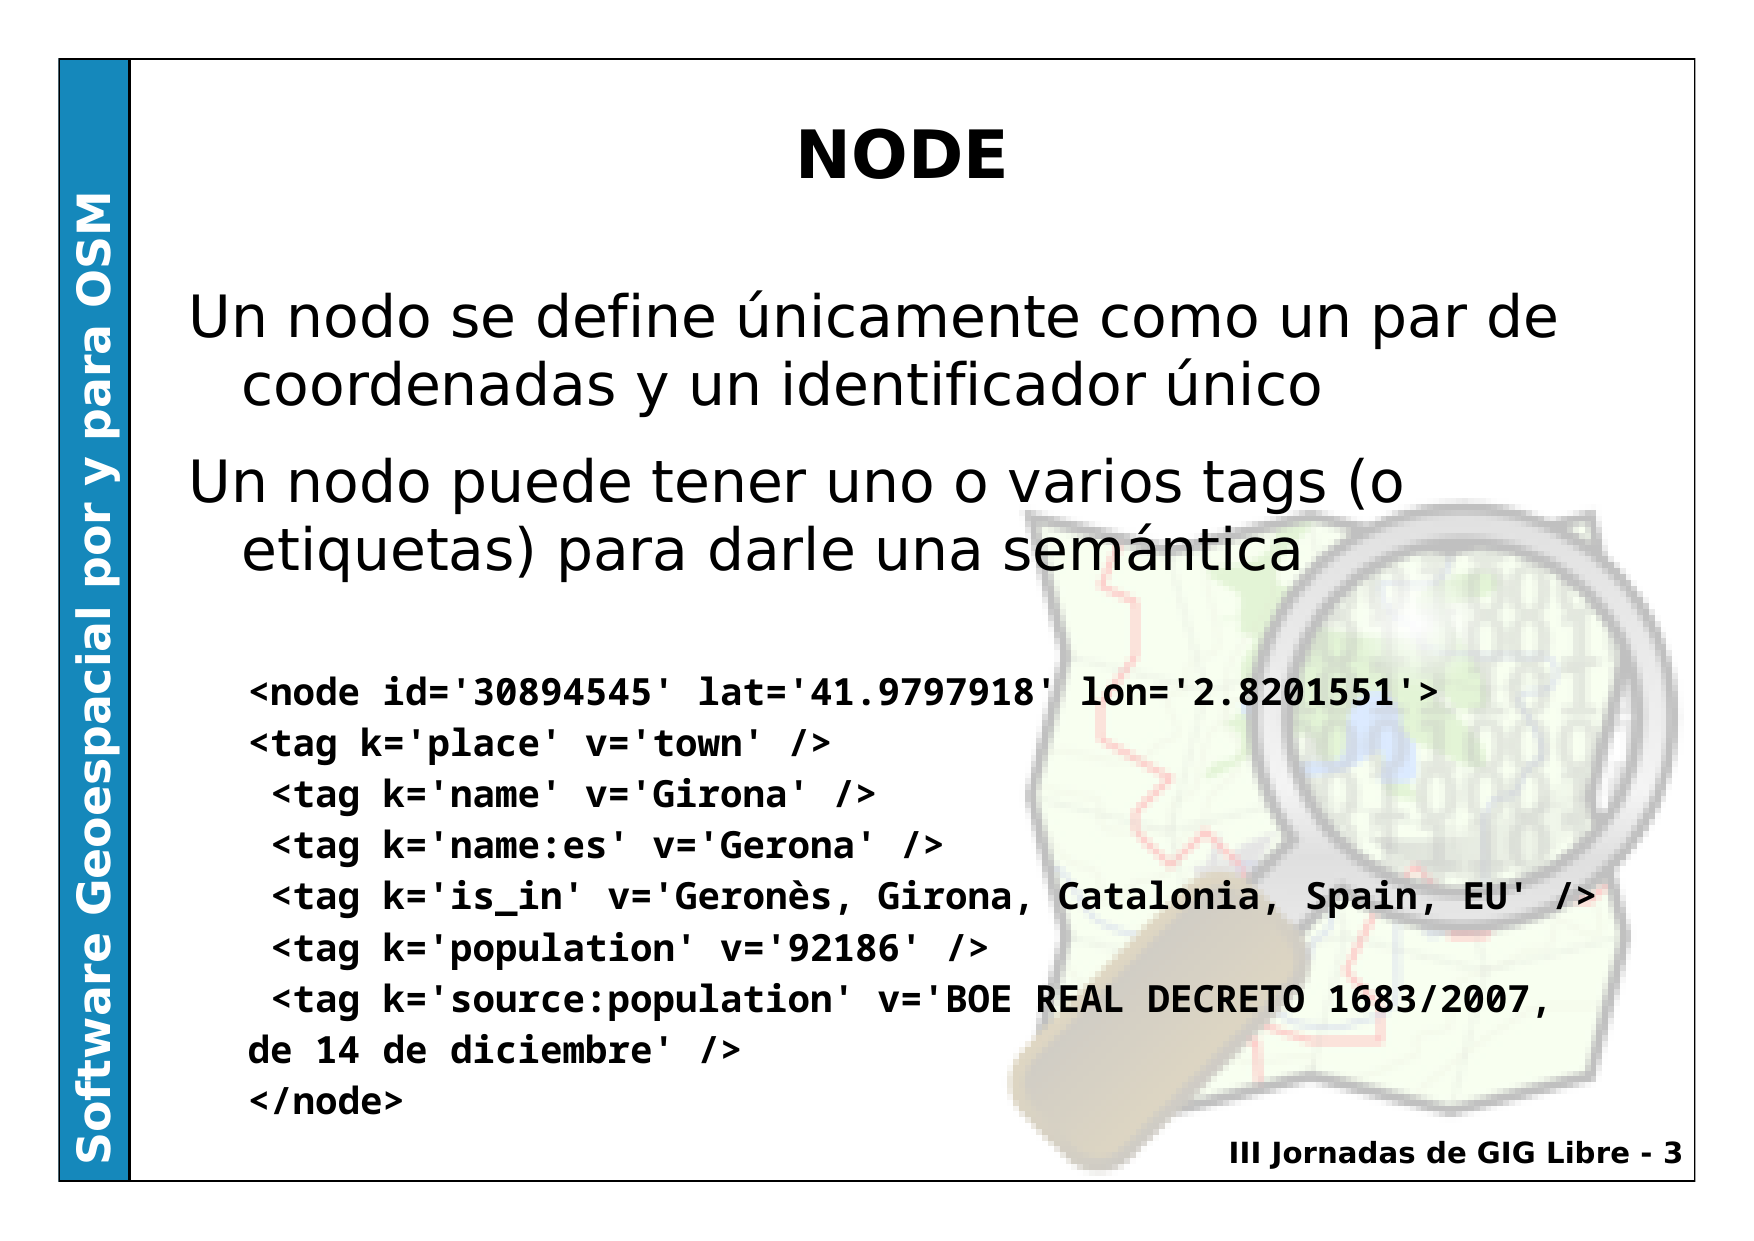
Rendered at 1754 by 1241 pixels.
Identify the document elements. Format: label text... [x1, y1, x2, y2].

list Un nodo se define únicamente como un par de coordenadas y un identificador único Un nodo puede tener uno o varios tags (o etiquetas) para darle una semántica [171, 283, 1634, 1048]
title NODE [171, 103, 1634, 209]
text_box <node id='30894545' lat='41.9797918' lon='2.8201551'> <tag k='place' v='town' /> <tag k='name' v='Girona' /> <tag k='name:es' v='Gerona' /> <tag k='is_in' v='Geronès, Girona, Catalonia, Spain, EU' /> <tag k='population' v='92186' /> <tag k='source:population' v='BOE REAL DECRETO 1683/2007, de 14 de diciembre' /> </node> [232, 658, 1634, 1097]
picture [996, 481, 1696, 1182]
